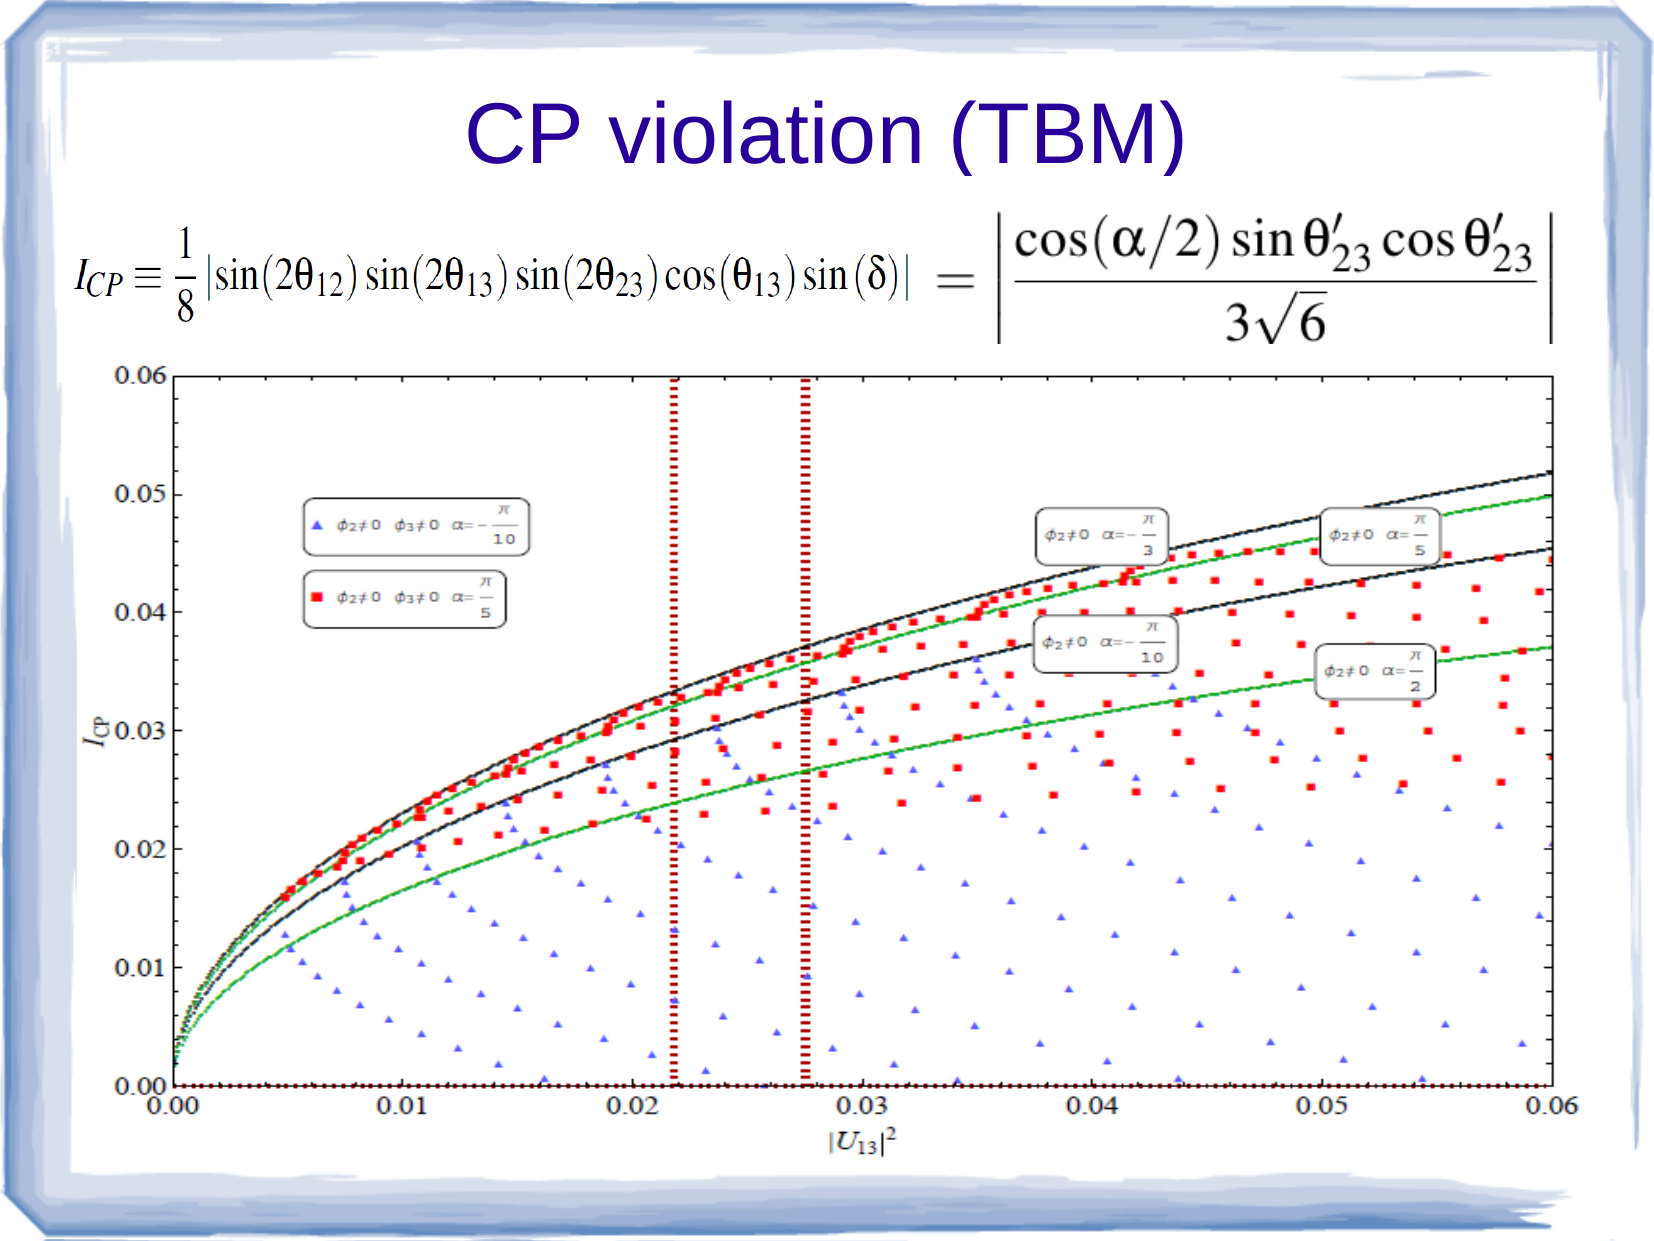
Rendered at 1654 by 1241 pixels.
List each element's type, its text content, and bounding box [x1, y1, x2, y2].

picture [0, 0, 1654, 1241]
title CP violation (TBM) [82, 30, 1571, 213]
